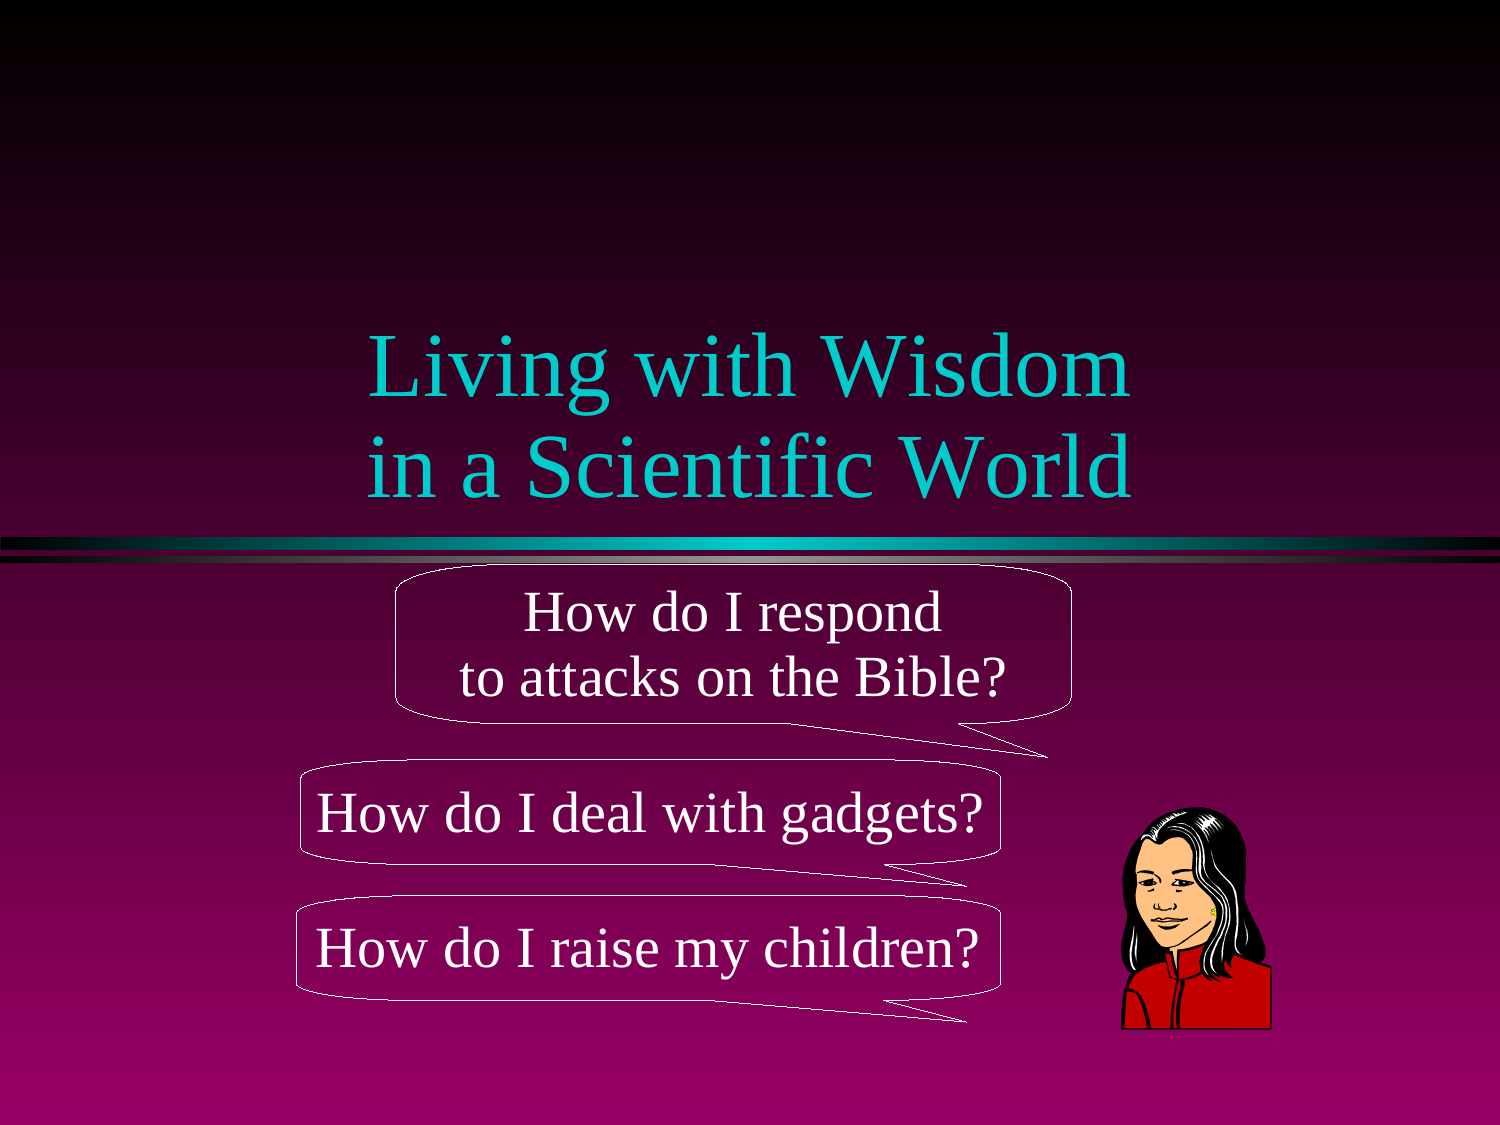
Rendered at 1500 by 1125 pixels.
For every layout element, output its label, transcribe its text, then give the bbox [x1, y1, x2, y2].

text_box How do I raise my children? [296, 895, 1001, 1023]
title Living with Wisdom in a Scientific World [112, 306, 1388, 525]
text_box How do I respond to attacks on the Bible? [395, 564, 1072, 758]
picture [1121, 807, 1272, 1030]
text_box How do I deal with gadgets? [300, 759, 1001, 887]
